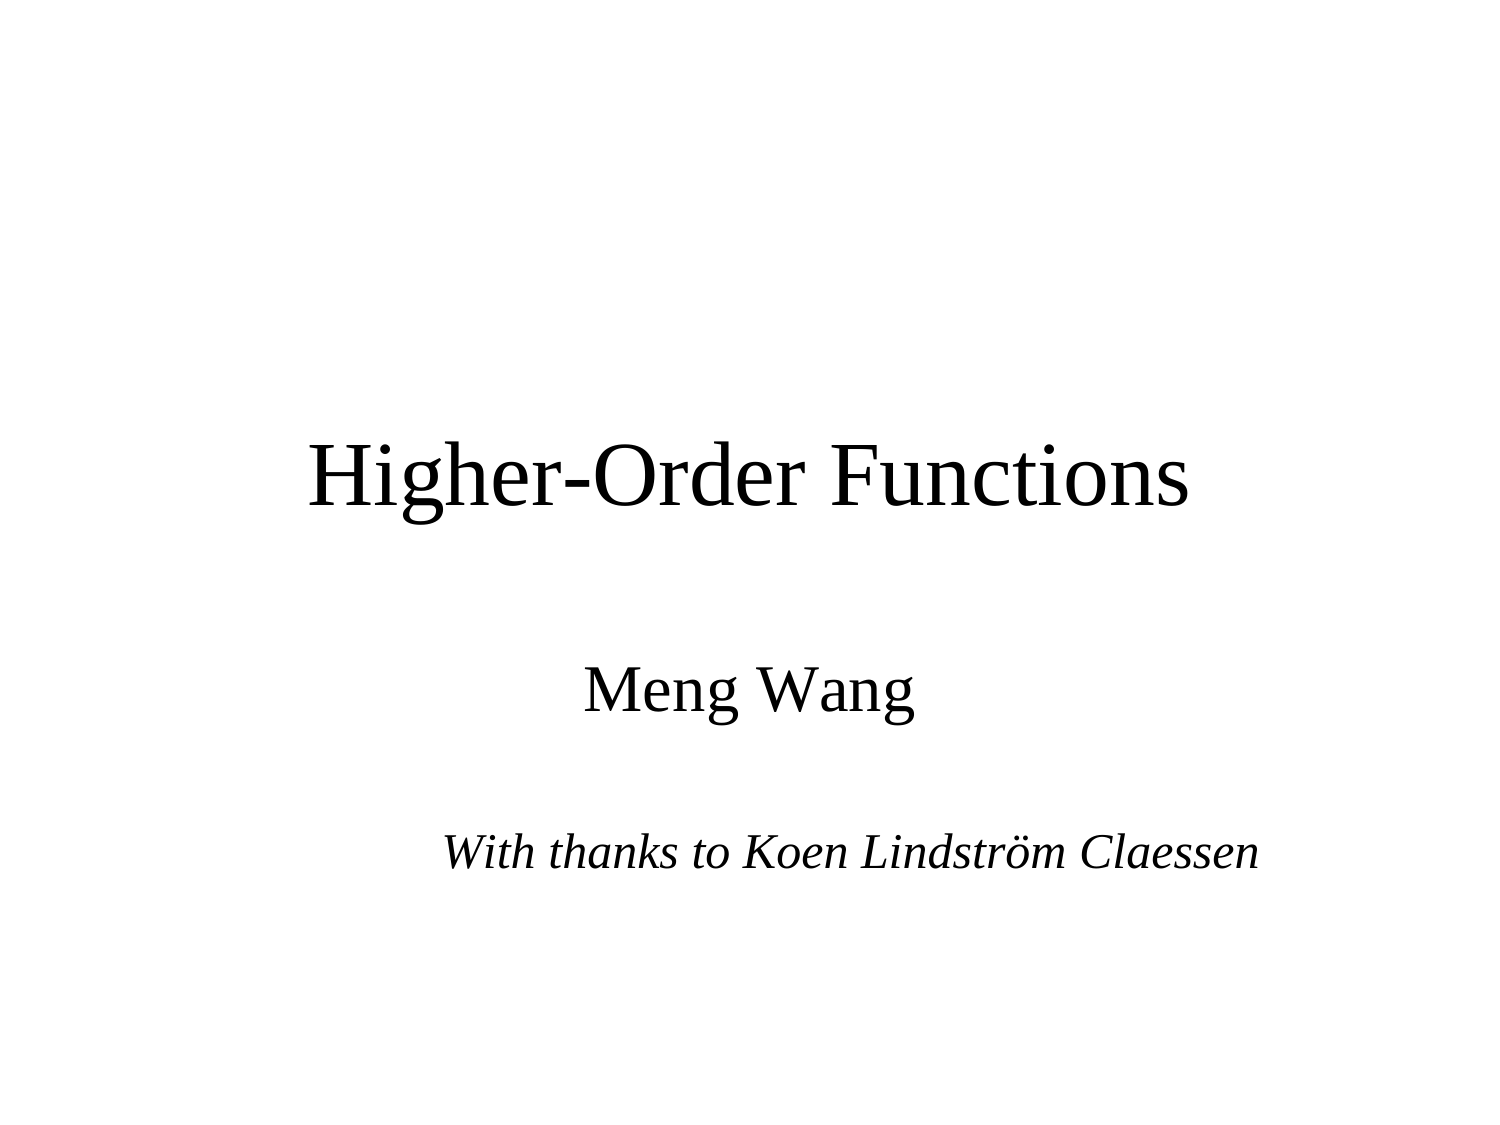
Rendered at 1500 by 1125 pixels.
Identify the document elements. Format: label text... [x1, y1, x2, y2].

subtitle Meng Wang With thanks to Koen Lindström Claessen [225, 637, 1276, 983]
title Higher-Order Functions [112, 374, 1388, 563]
